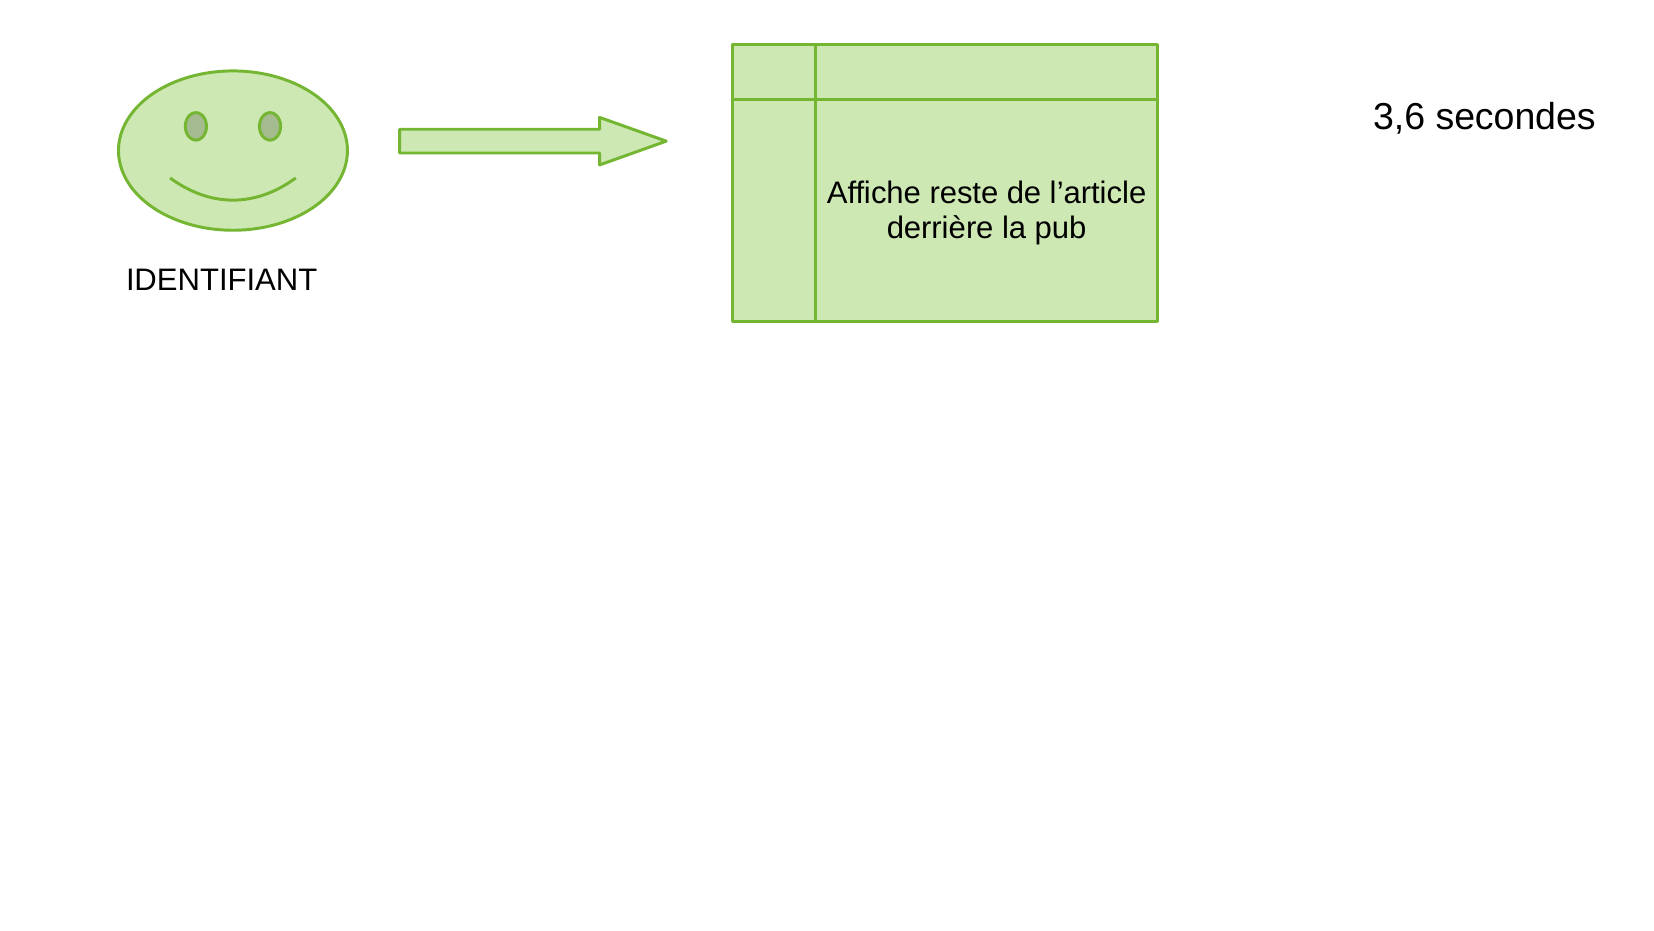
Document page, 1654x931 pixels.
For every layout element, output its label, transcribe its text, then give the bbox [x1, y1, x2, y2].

text_box IDENTIFIANT [111, 255, 400, 303]
text_box [118, 70, 348, 231]
text_box 3,6 secondes [1358, 88, 1611, 146]
text_box Affiche reste de l’article derrière la pub [732, 44, 1158, 322]
text_box [399, 117, 667, 165]
